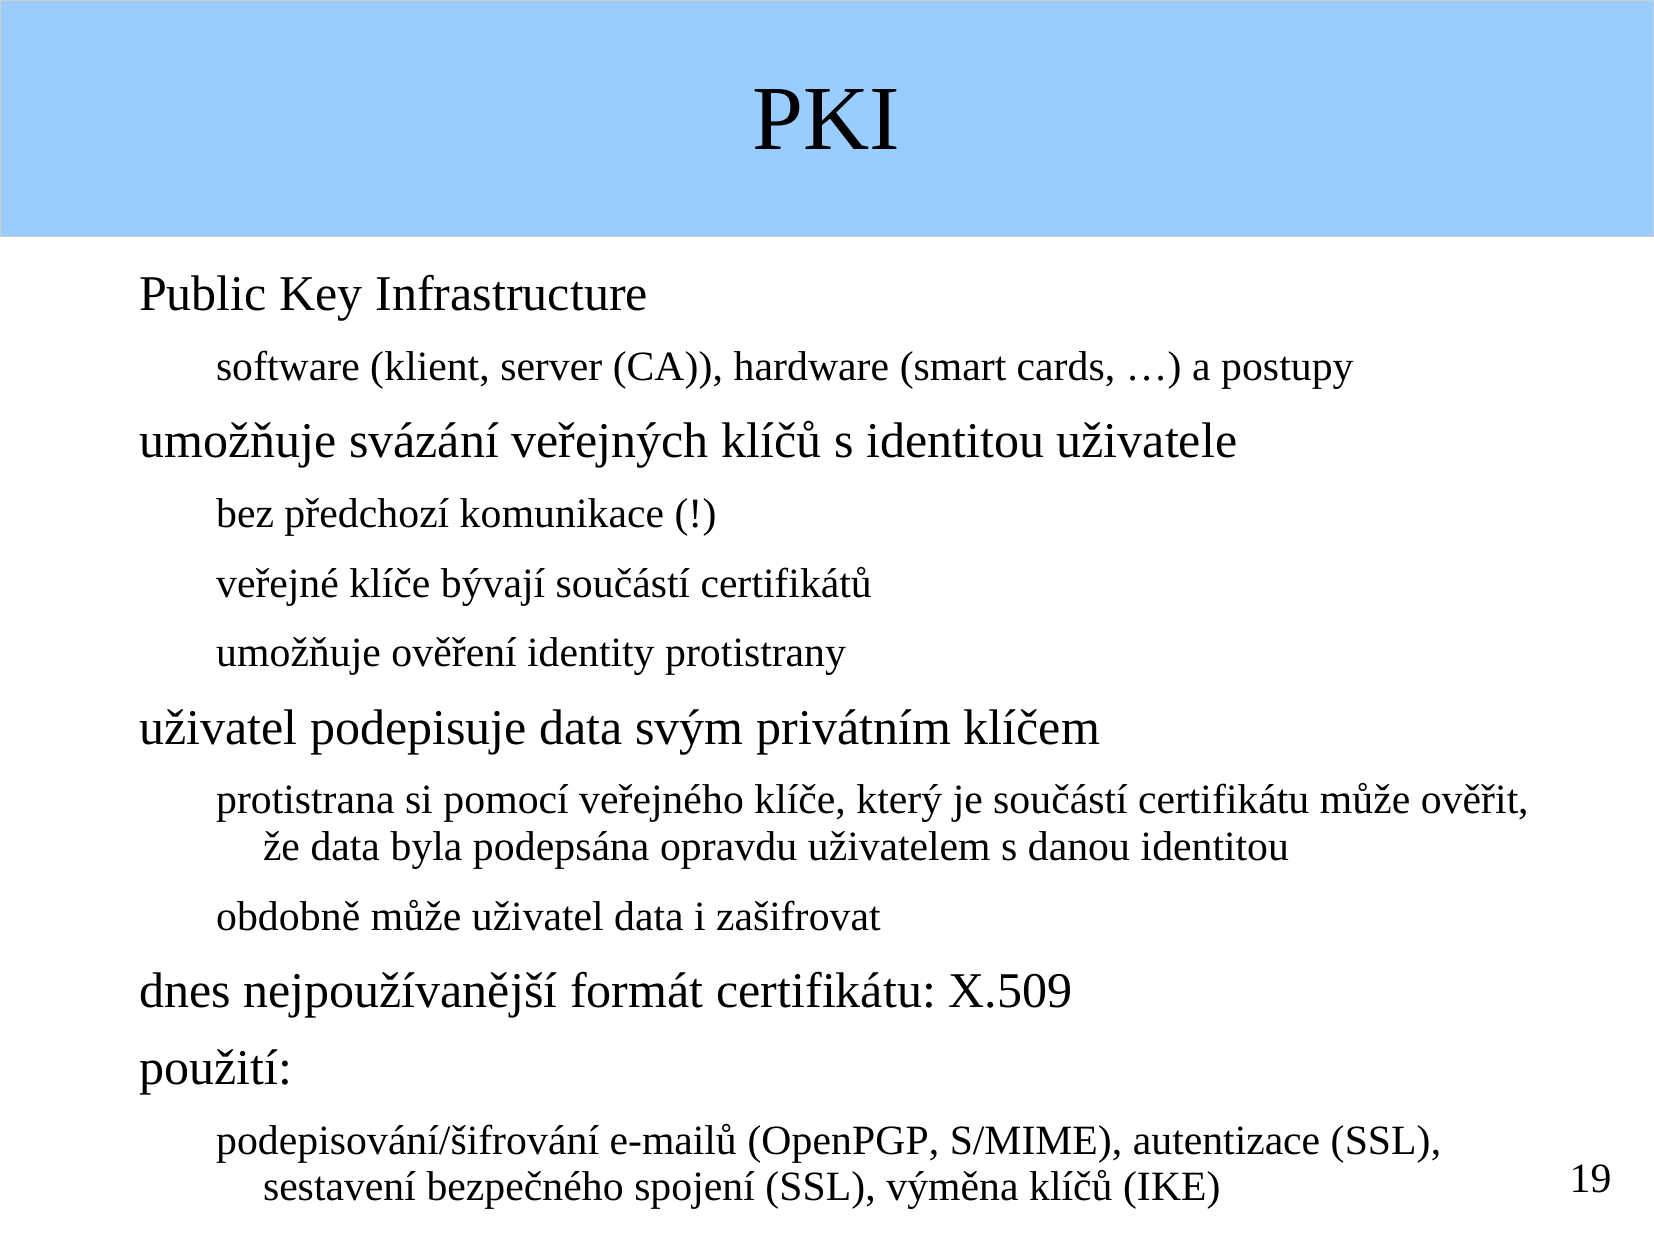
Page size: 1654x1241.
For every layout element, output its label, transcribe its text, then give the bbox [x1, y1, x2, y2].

title PKI [0, 0, 1654, 237]
list Public Key Infrastructure software (klient, server (CA)), hardware (smart cards, …) a postupy umožňuje svázání veřejných klíčů s identitou uživatele bez předchozí komunikace (!) veřejné klíče bývají součástí certifikátů umožňuje ověření identity protistrany uživatel podepisuje data svým privátním klíčem protistrana si pomocí veřejného klíče, který je součástí certifikátu může ověřit, že data byla podepsána opravdu uživatelem s danou identitou obdobně může uživatel data i zašifrovat dnes nejpoužívanější formát certifikátu: X.509 použití: podepisování/šifrování e-mailů (OpenPGP, S/MIME), autentizace (SSL), sestavení bezpečného spojení (SSL), výměna klíčů (IKE) [121, 265, 1534, 1210]
